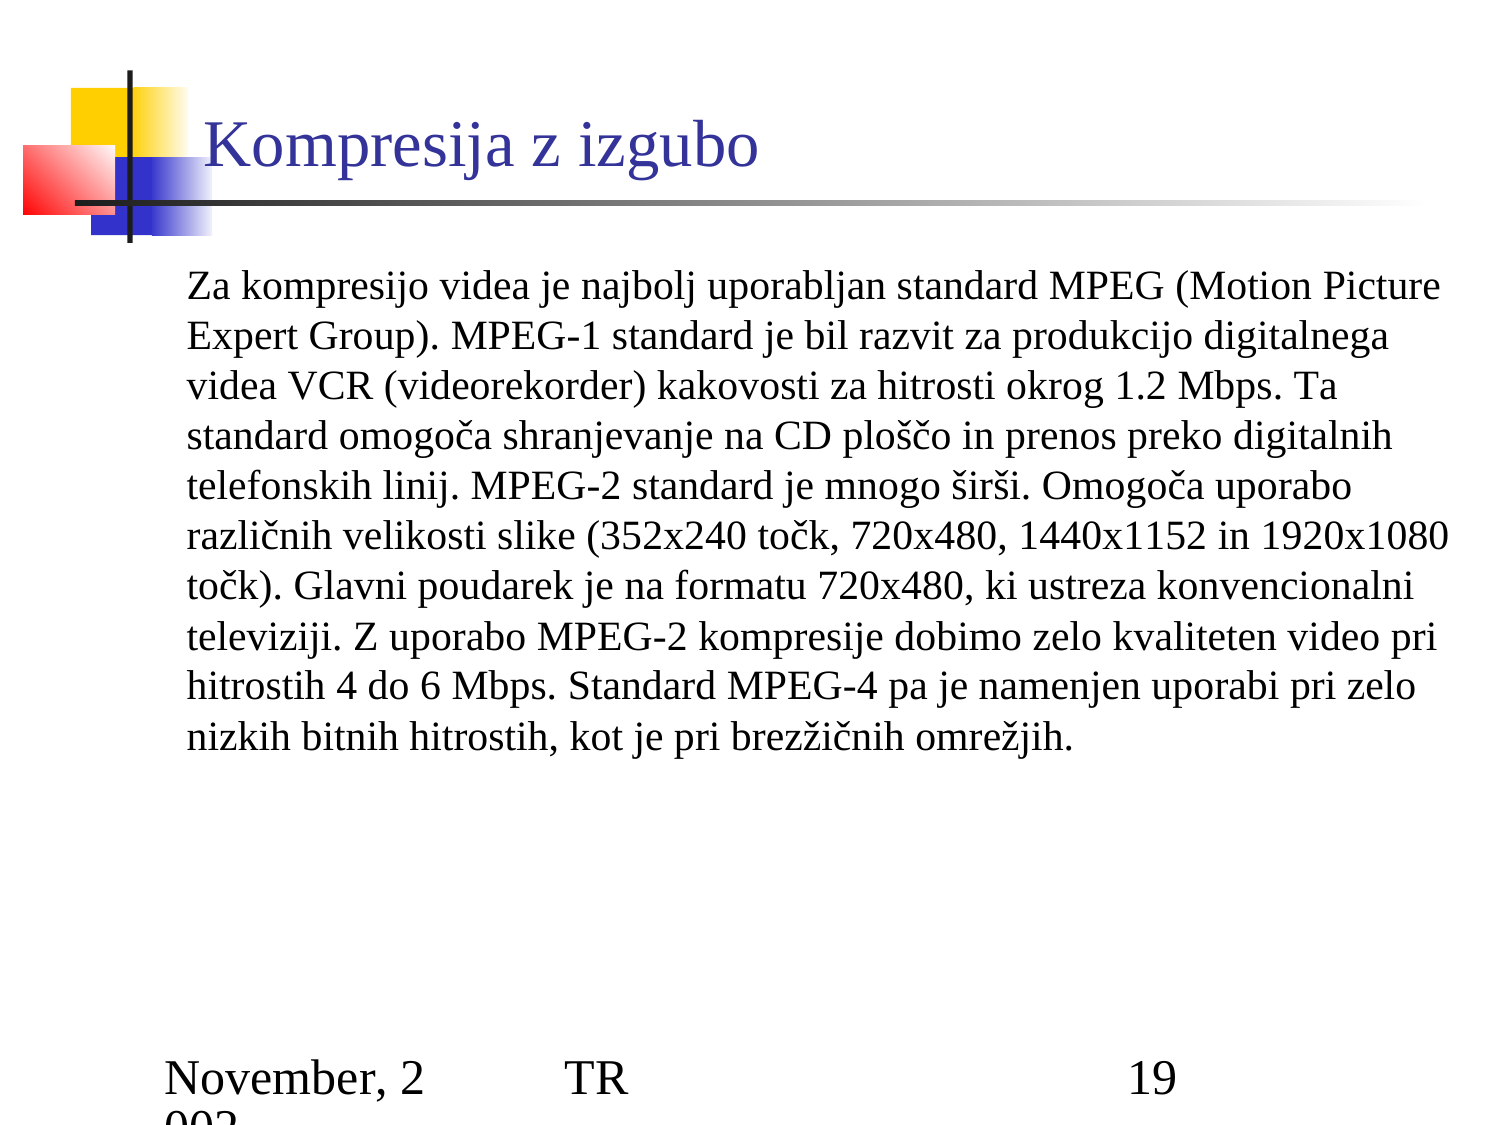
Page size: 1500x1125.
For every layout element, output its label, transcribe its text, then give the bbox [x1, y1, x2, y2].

list Za kompresijo videa je najbolj uporabljan standard MPEG (Motion Picture Expert Group). MPEG-1 standard je bil razvit za produkcijo digitalnega videa VCR (videorekorder) kakovosti za hitrosti okrog 1.2 Mbps. Ta standard omogoča shranjevanje na CD ploščo in prenos preko digitalnih telefonskih linij. MPEG-2 standard je mnogo širši. Omogoča uporabo različnih velikosti slike (352x240 točk, 720x480, 1440x1152 in 1920x1080 točk). Glavni poudarek je na formatu 720x480, ki ustreza konvencionalni televiziji. Z uporabo MPEG-2 kompresije dobimo zelo kvaliteten video pri hitrostih 4 do 6 Mbps. Standard MPEG-4 pa je namenjen uporabi pri zelo nizkih bitnih hitrostih, kot je pri brezžičnih omrežjih. [50, 249, 1469, 1007]
title Kompresija z izgubo [188, 92, 1468, 188]
